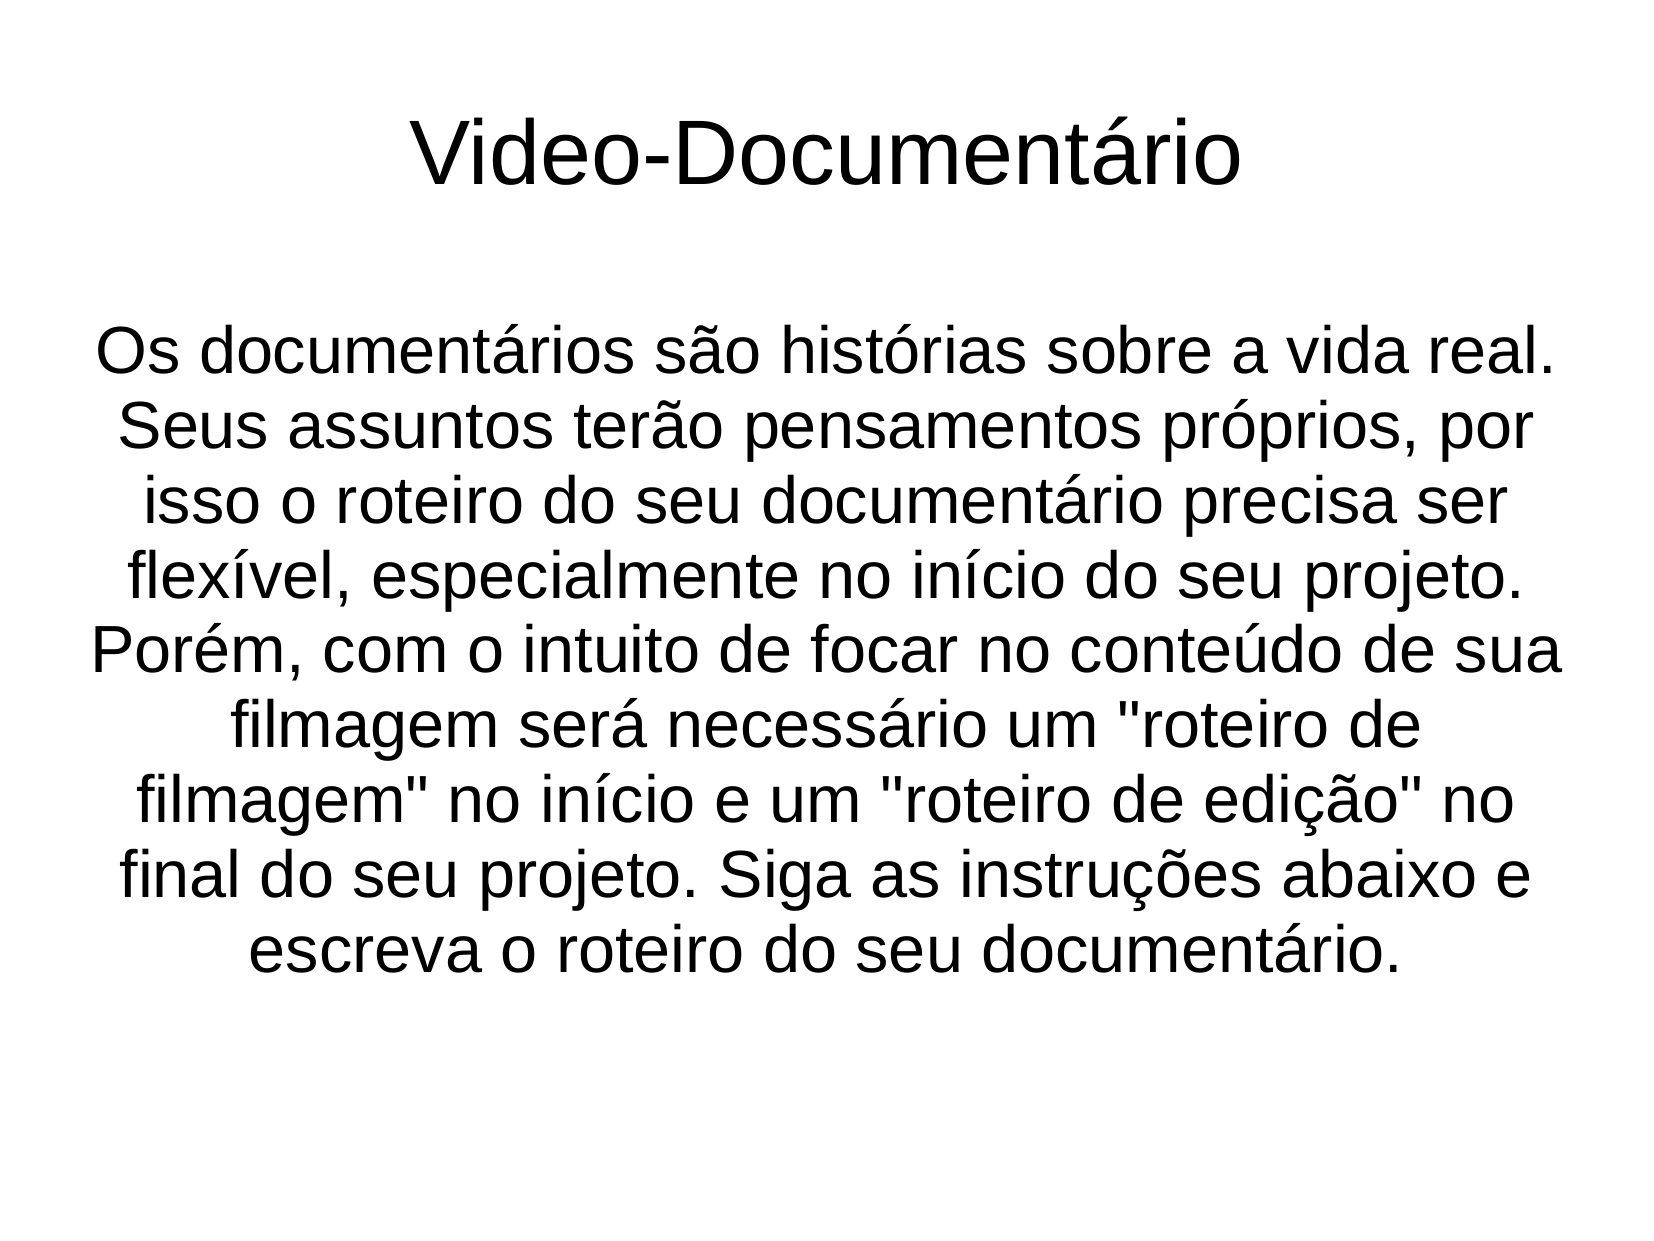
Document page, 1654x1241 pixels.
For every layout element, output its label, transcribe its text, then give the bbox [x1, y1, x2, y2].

title Video-Documentário [82, 49, 1571, 257]
subtitle Os documentários são histórias sobre a vida real. Seus assuntos terão pensamentos próprios, por isso o roteiro do seu documentário precisa ser flexível, especialmente no início do seu projeto. Porém, com o intuito de focar no conteúdo de sua filmagem será necessário um "roteiro de filmagem" no início e um "roteiro de edição" no final do seu projeto. Siga as instruções abaixo e escreva o roteiro do seu documentário. [82, 290, 1571, 1010]
